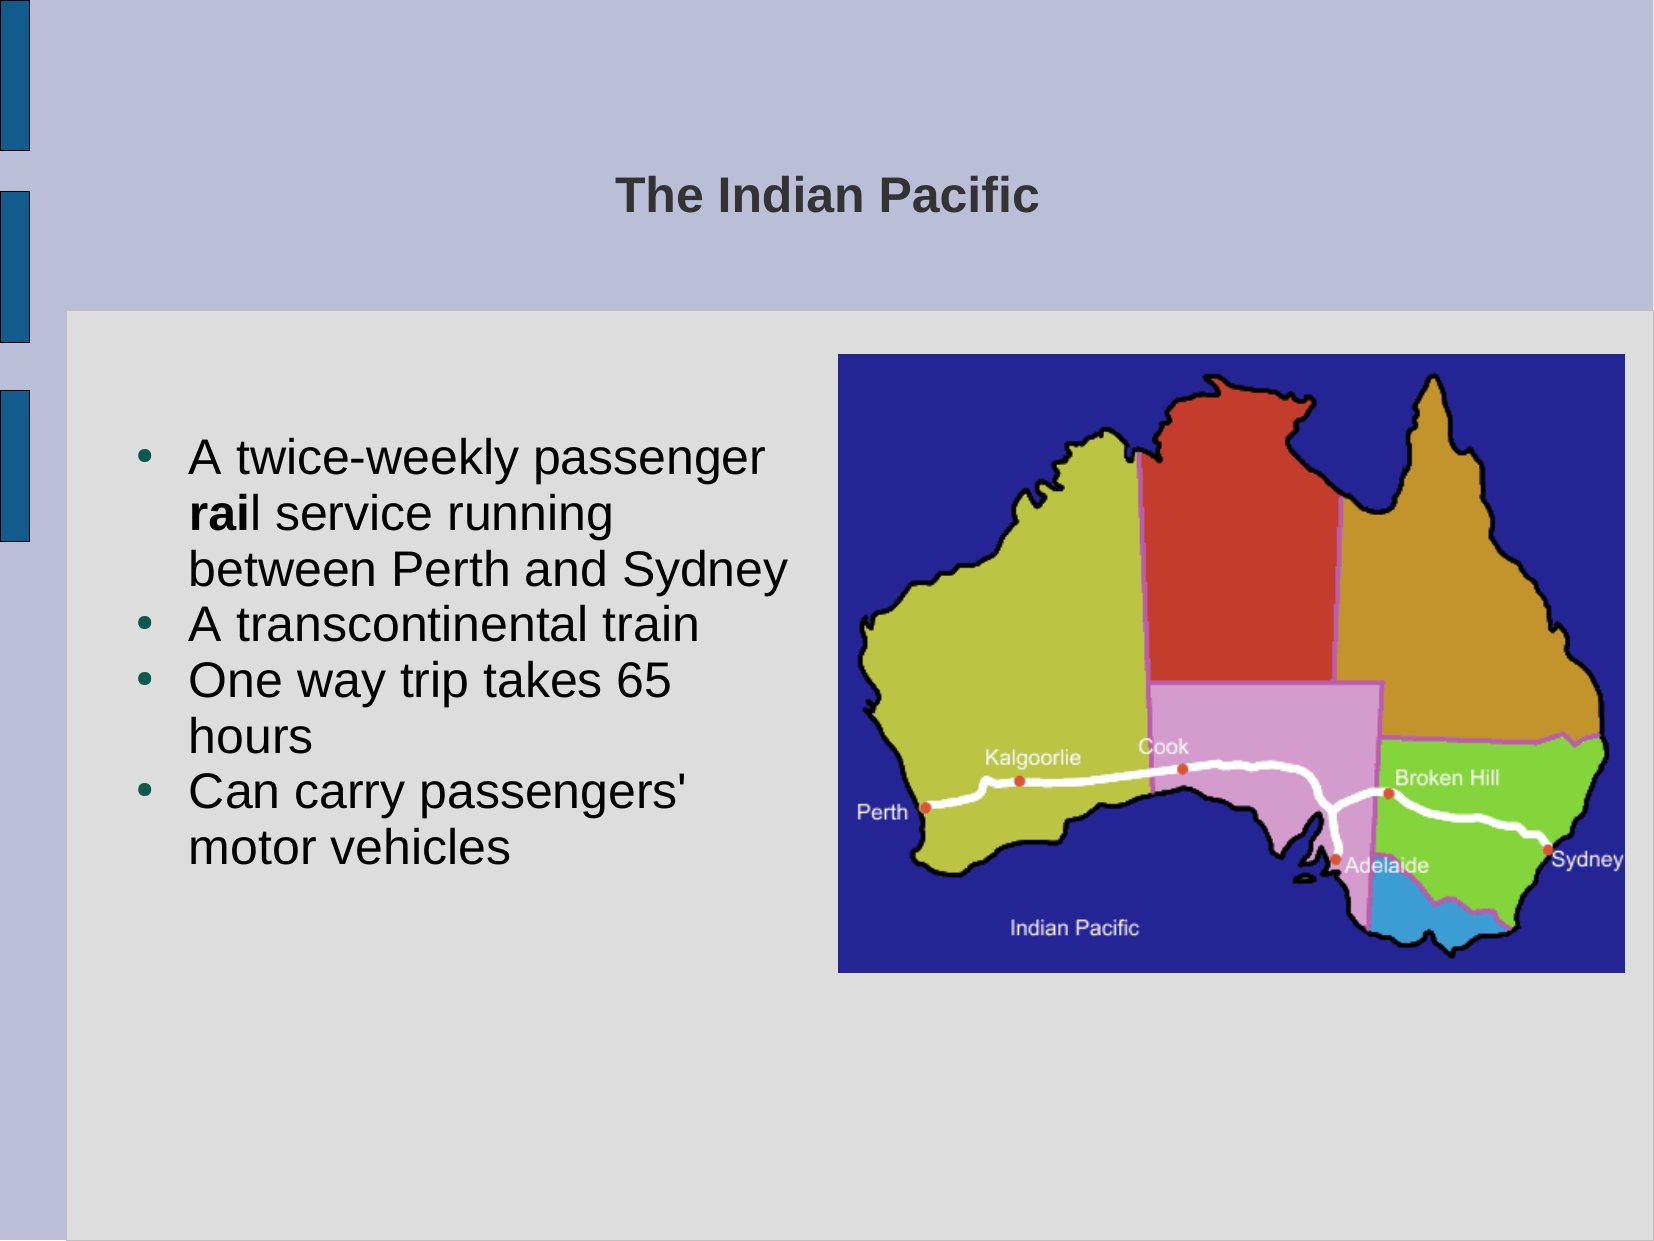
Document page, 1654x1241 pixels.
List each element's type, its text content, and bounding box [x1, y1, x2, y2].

picture [838, 354, 1625, 974]
title The Indian Pacific [121, 91, 1534, 299]
list A twice-weekly passenger rail service running between Perth and Sydney A transcontinental train One way trip takes 65 hours Can carry passengers' motor vehicles [118, 429, 808, 1211]
